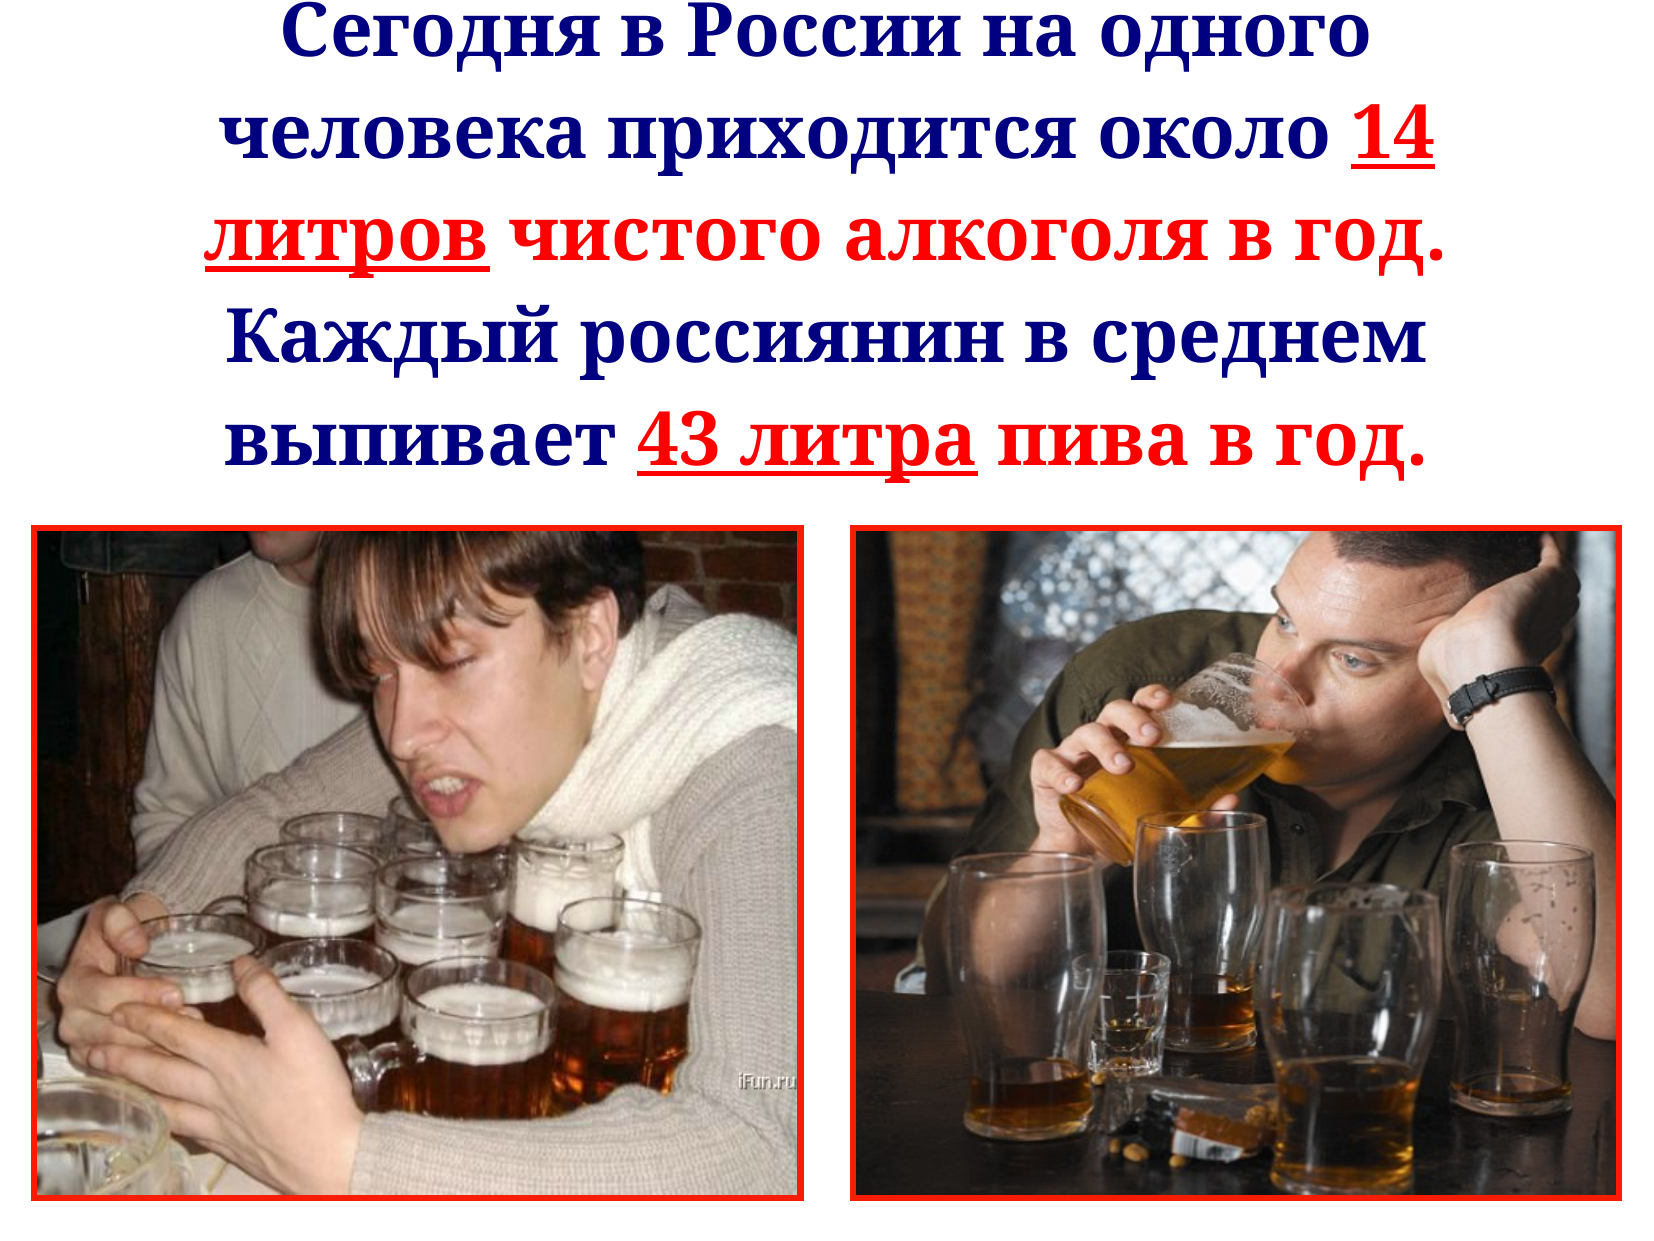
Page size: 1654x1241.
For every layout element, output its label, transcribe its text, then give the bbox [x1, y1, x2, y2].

picture [37, 531, 798, 1195]
picture [856, 531, 1617, 1195]
title Сегодня в России на одного человека приходится около 14 литров чистого алкоголя в год. Каждый россиянин в среднем выпивает 43 литра пива в год. [82, 40, 1571, 423]
